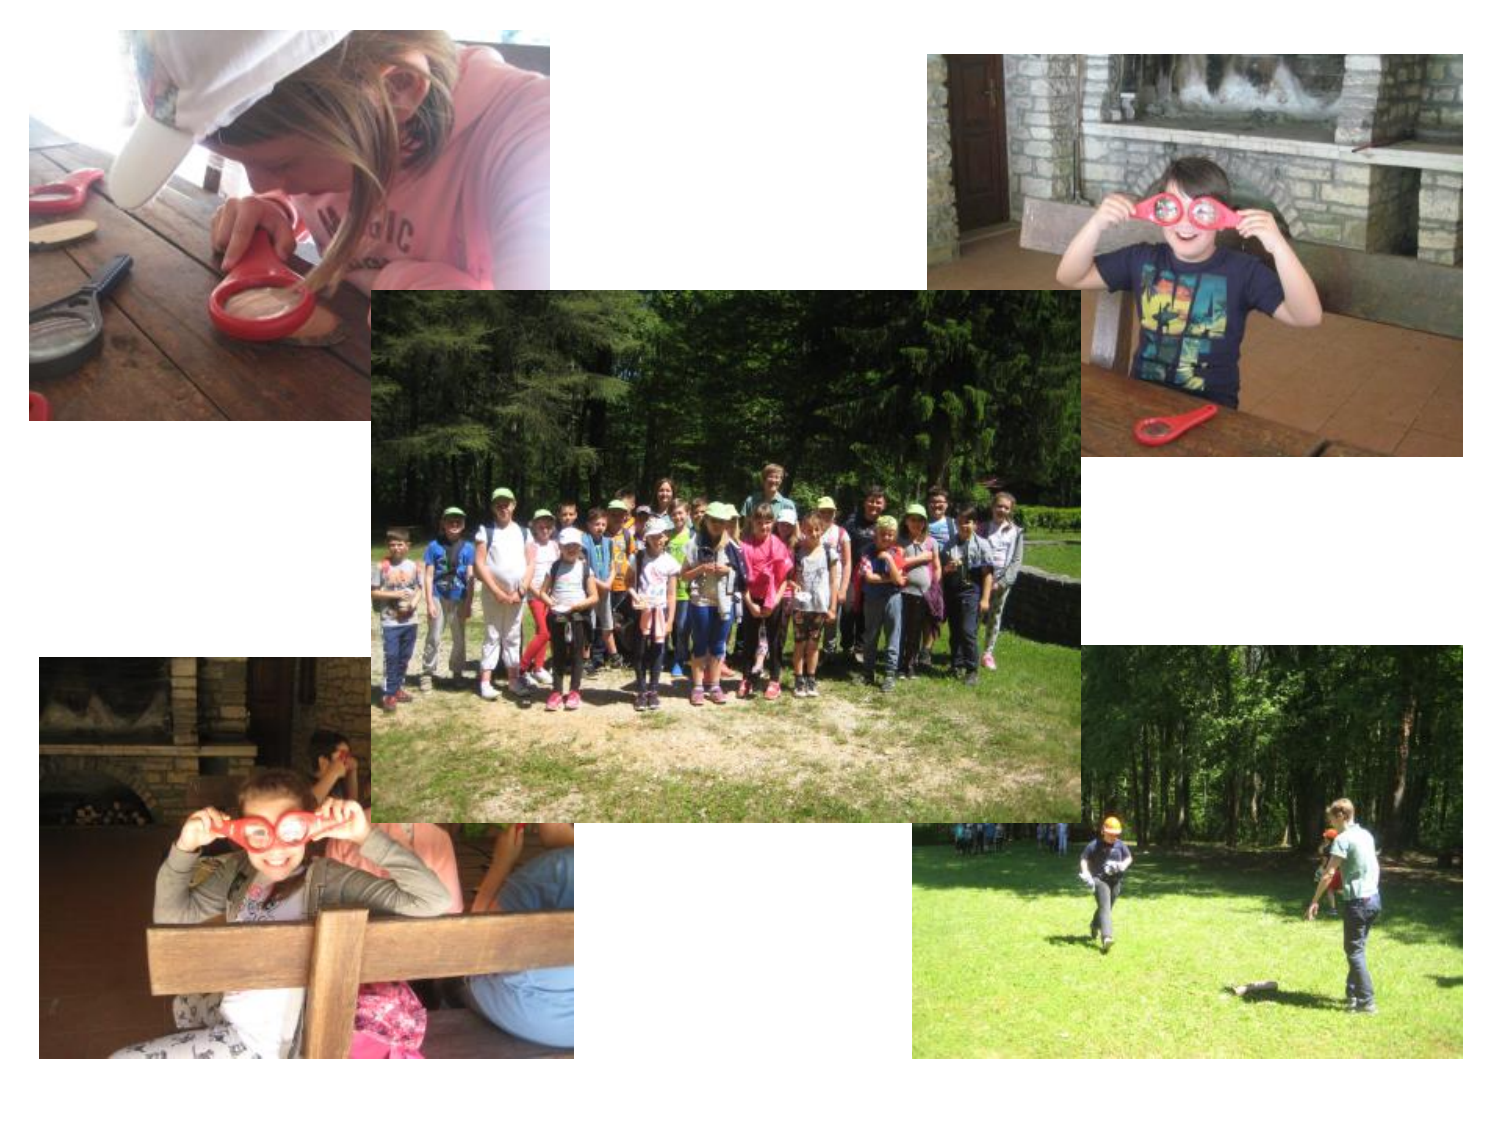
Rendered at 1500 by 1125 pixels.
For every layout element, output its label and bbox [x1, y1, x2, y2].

picture [29, 30, 1463, 1059]
